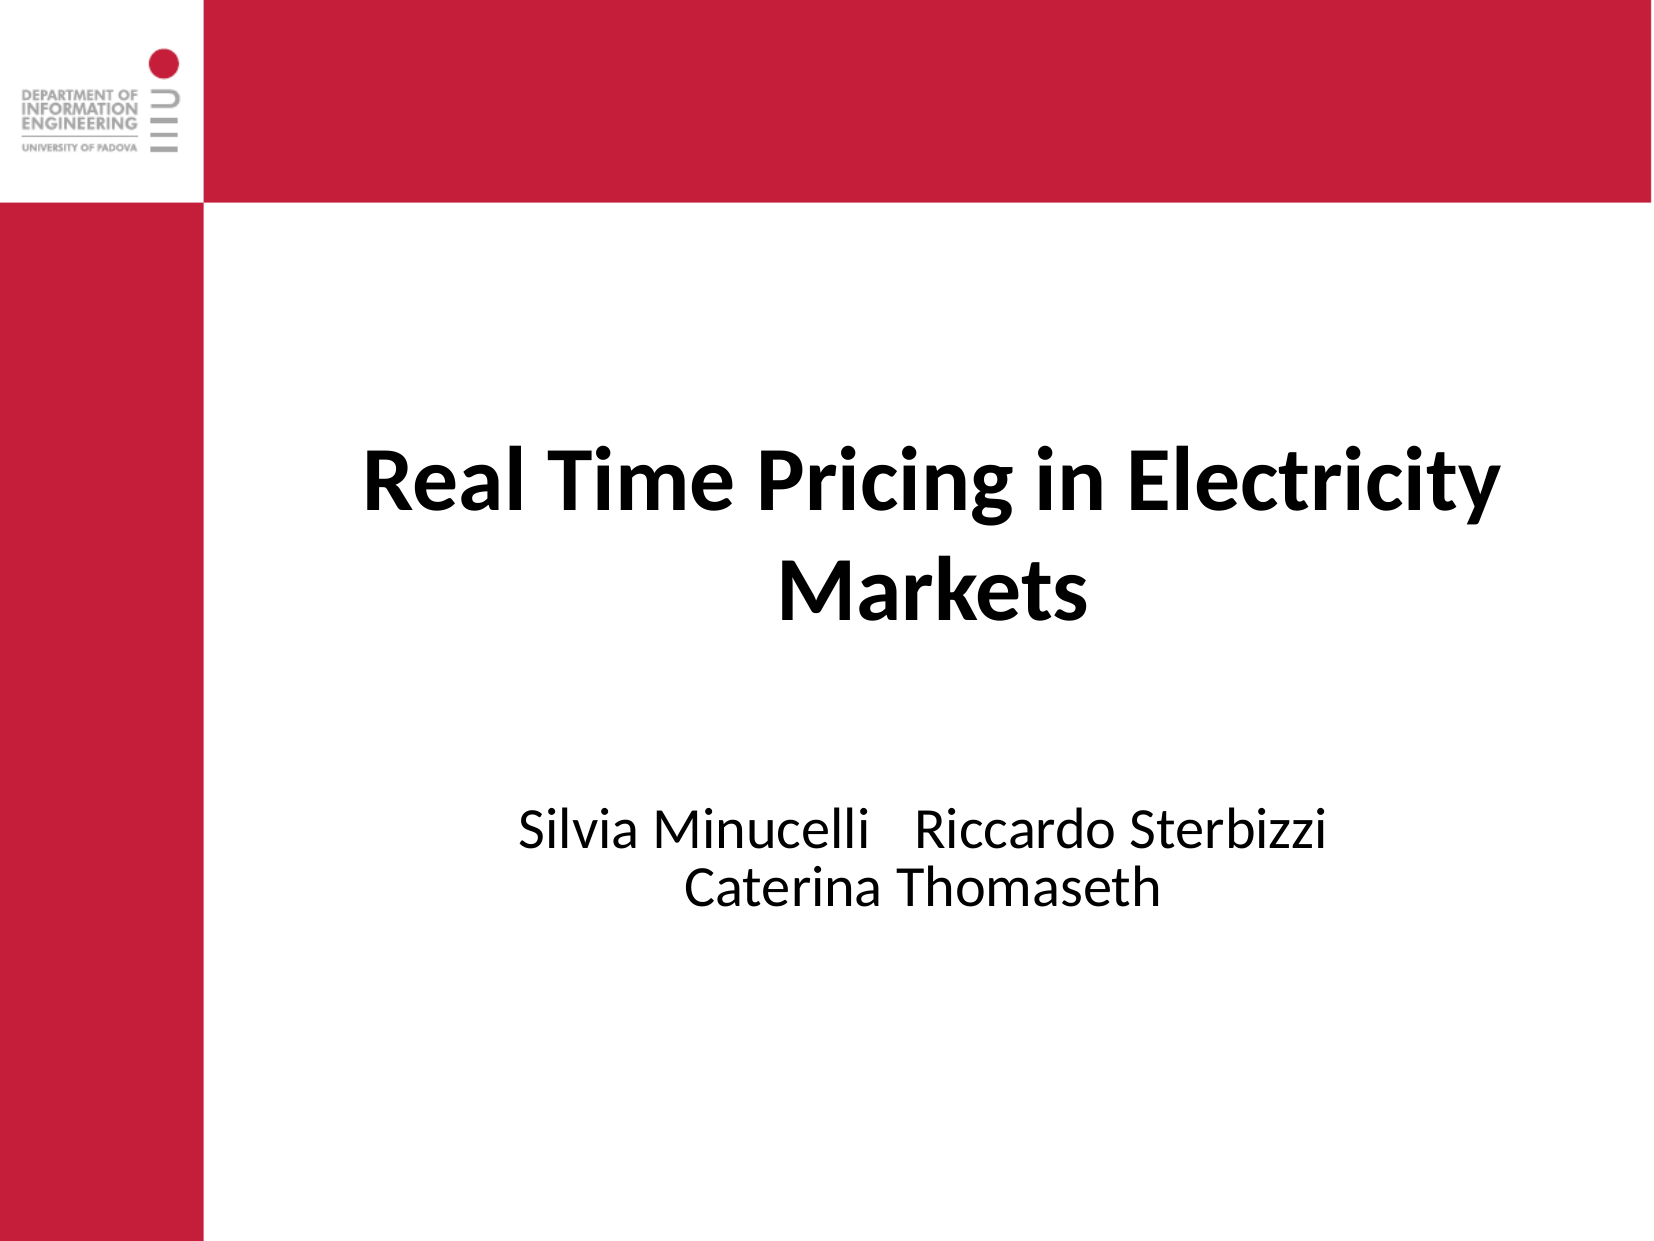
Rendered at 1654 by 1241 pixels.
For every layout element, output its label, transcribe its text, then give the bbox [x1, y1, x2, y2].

title Real Time Pricing in Electricity Markets [295, 408, 1571, 650]
text_box Silvia Minucelli Riccardo Sterbizzi Caterina Thomaseth [383, 797, 1477, 975]
picture [0, 0, 1654, 1241]
